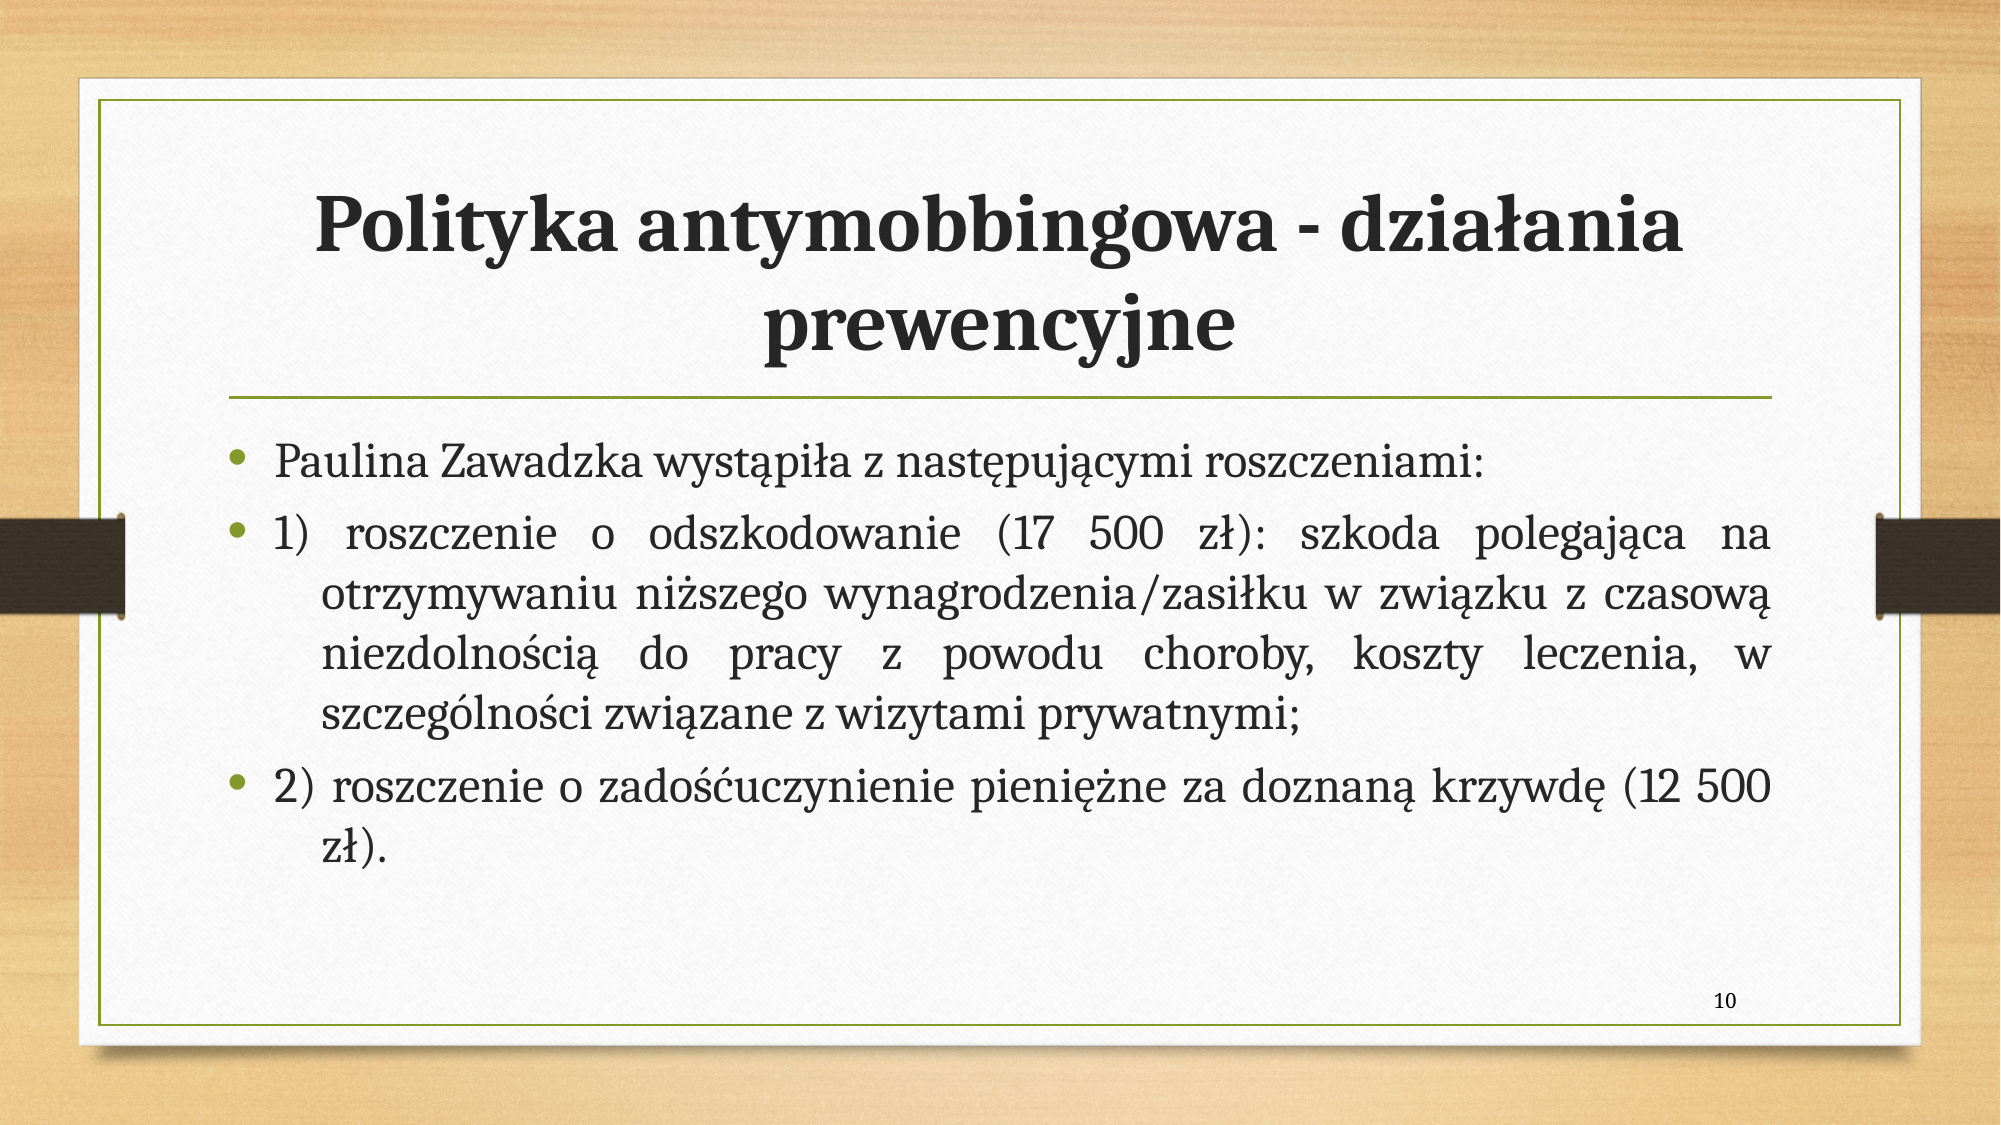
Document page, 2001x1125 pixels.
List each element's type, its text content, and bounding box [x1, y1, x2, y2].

text_box [1698, 979, 1788, 1026]
list Paulina Zawadzka wystąpiła z następującymi roszczeniami: 1) roszczenie o odszkodowanie (17 500 zł): szkoda polegająca na otrzymywaniu niższego wynagrodzenia/zasiłku w związku z czasową niezdolnością do pracy z powodu choroby, koszty leczenia, w szczególności związane z wizytami prywatnymi; 2) roszczenie o zadośćuczynienie pieniężne za doznaną krzywdę (12 500 zł). [212, 419, 1788, 964]
title Polityka antymobbingowa - działania prewencyjne [212, 161, 1788, 376]
